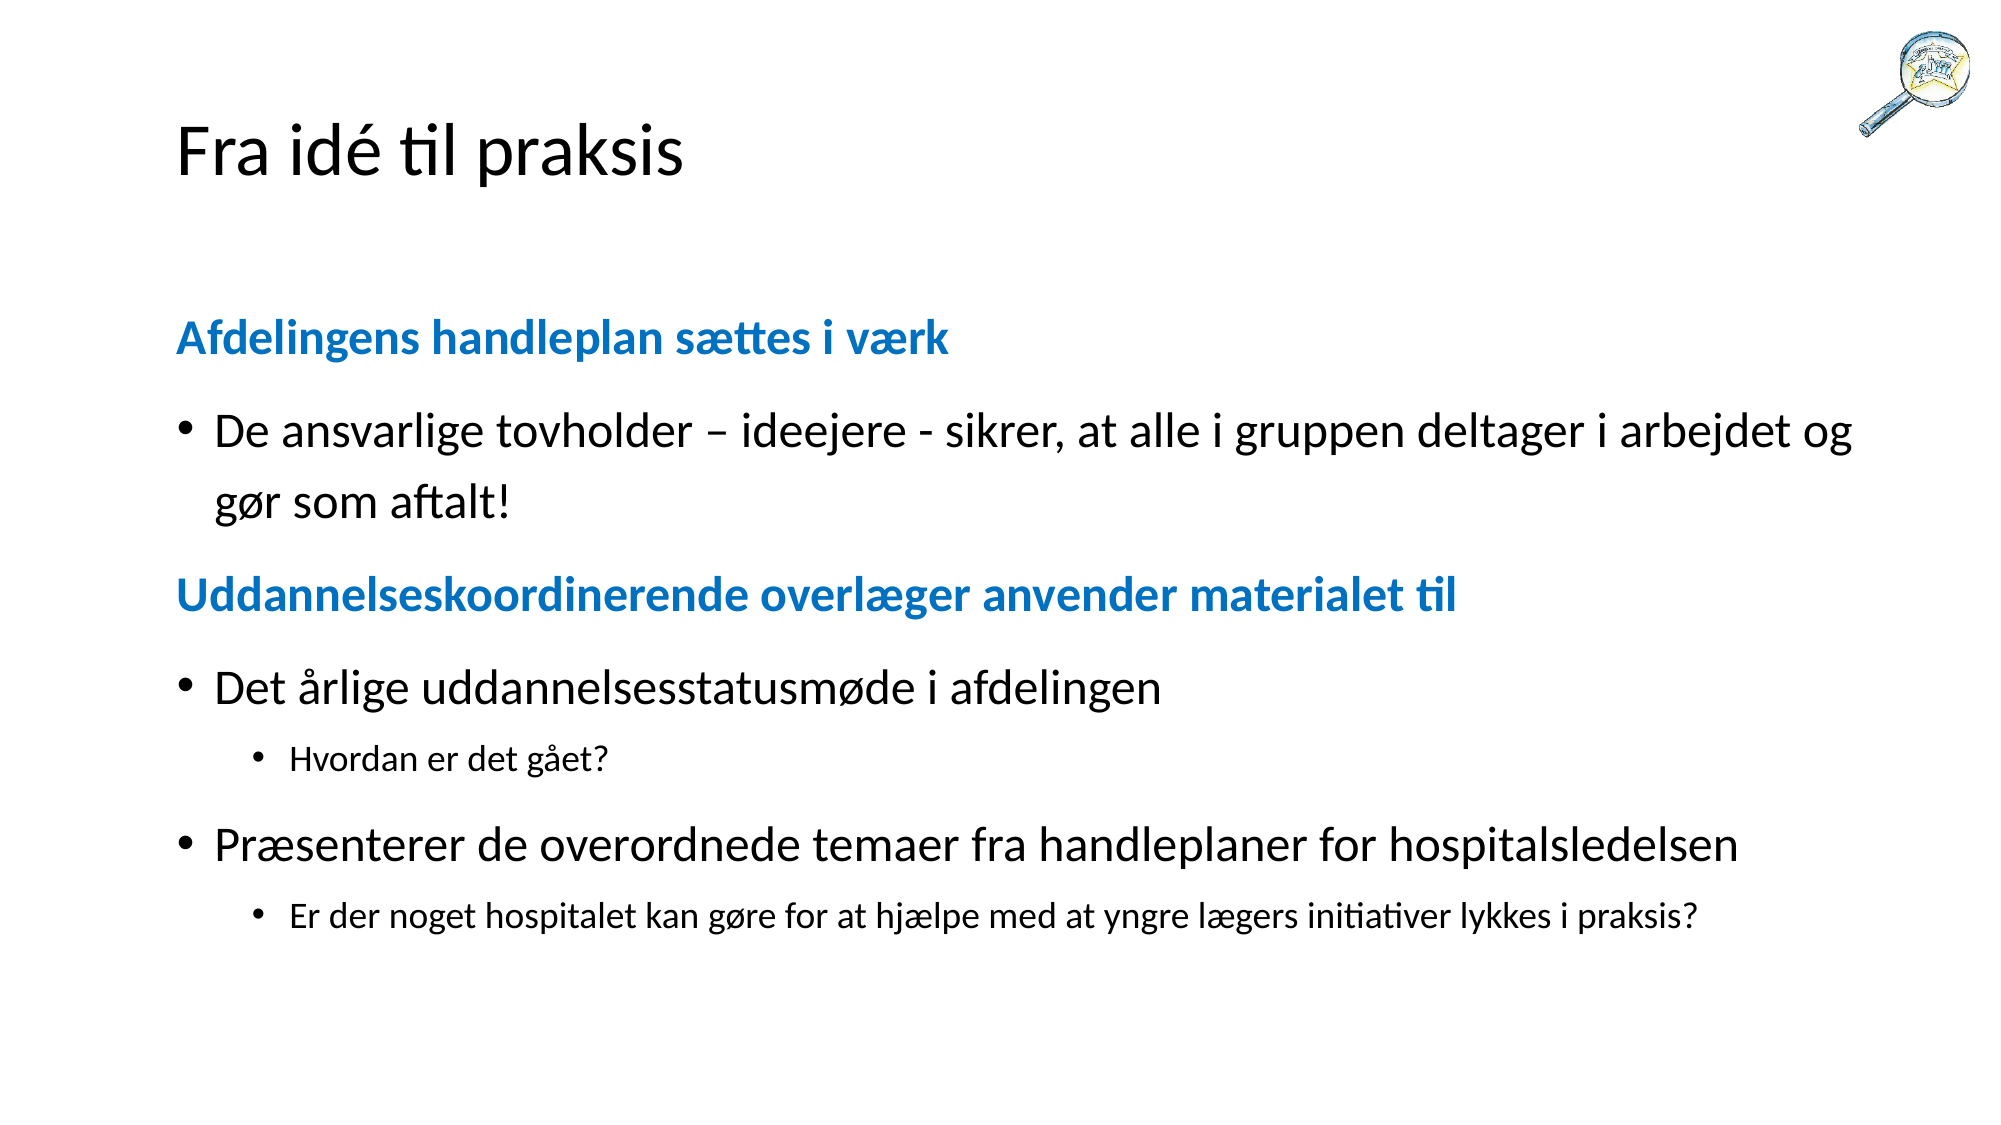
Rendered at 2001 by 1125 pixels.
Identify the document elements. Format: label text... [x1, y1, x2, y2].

picture [1850, 22, 1976, 139]
title Fra idé til praksis [161, 57, 1512, 245]
list Afdelingens handleplan sættes i værk De ansvarlige tovholder – ideejere - sikrer, at alle i gruppen deltager i arbejdet og gør som aftalt! Uddannelseskoordinerende overlæger anvender materialet til Det årlige uddannelsesstatusmøde i afdelingen Hvordan er det gået? Præsenterer de overordnede temaer fra handleplaner for hospitalsledelsen Er der noget hospitalet kan gøre for at hjælpe med at yngre lægers initiativer lykkes i praksis? [161, 284, 1909, 943]
